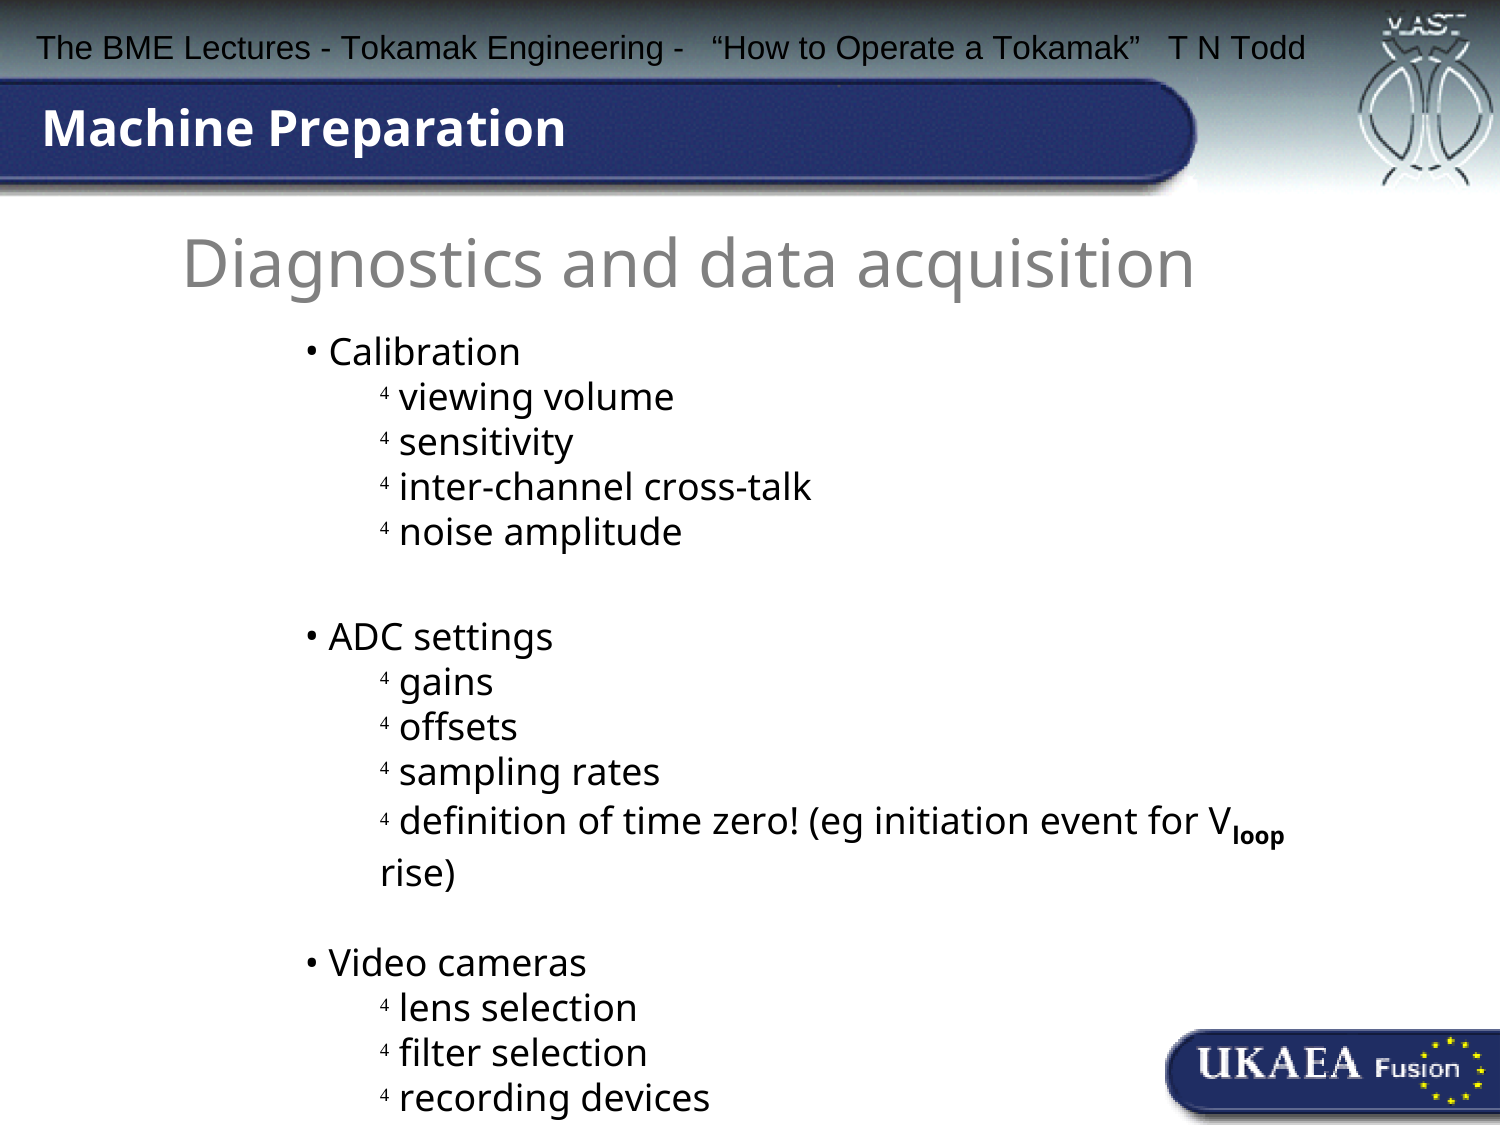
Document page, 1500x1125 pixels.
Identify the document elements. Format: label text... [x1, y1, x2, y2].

picture [1385, 1029, 1500, 1125]
text_box Calibration viewing volume sensitivity inter-channel cross-talk noise amplitude ADC settings gains offsets sampling rates definition of time zero! (eg initiation event for Vloop rise) Video cameras lens selection filter selection recording devices [290, 319, 1385, 1125]
picture [0, 0, 1500, 202]
text_box Diagnostics and data acquisition [167, 212, 1214, 309]
text_box Machine Preparation [26, 88, 582, 164]
text_box The BME Lectures - Tokamak Engineering - “How to Operate a Tokamak” T N Todd [0, 18, 1323, 60]
